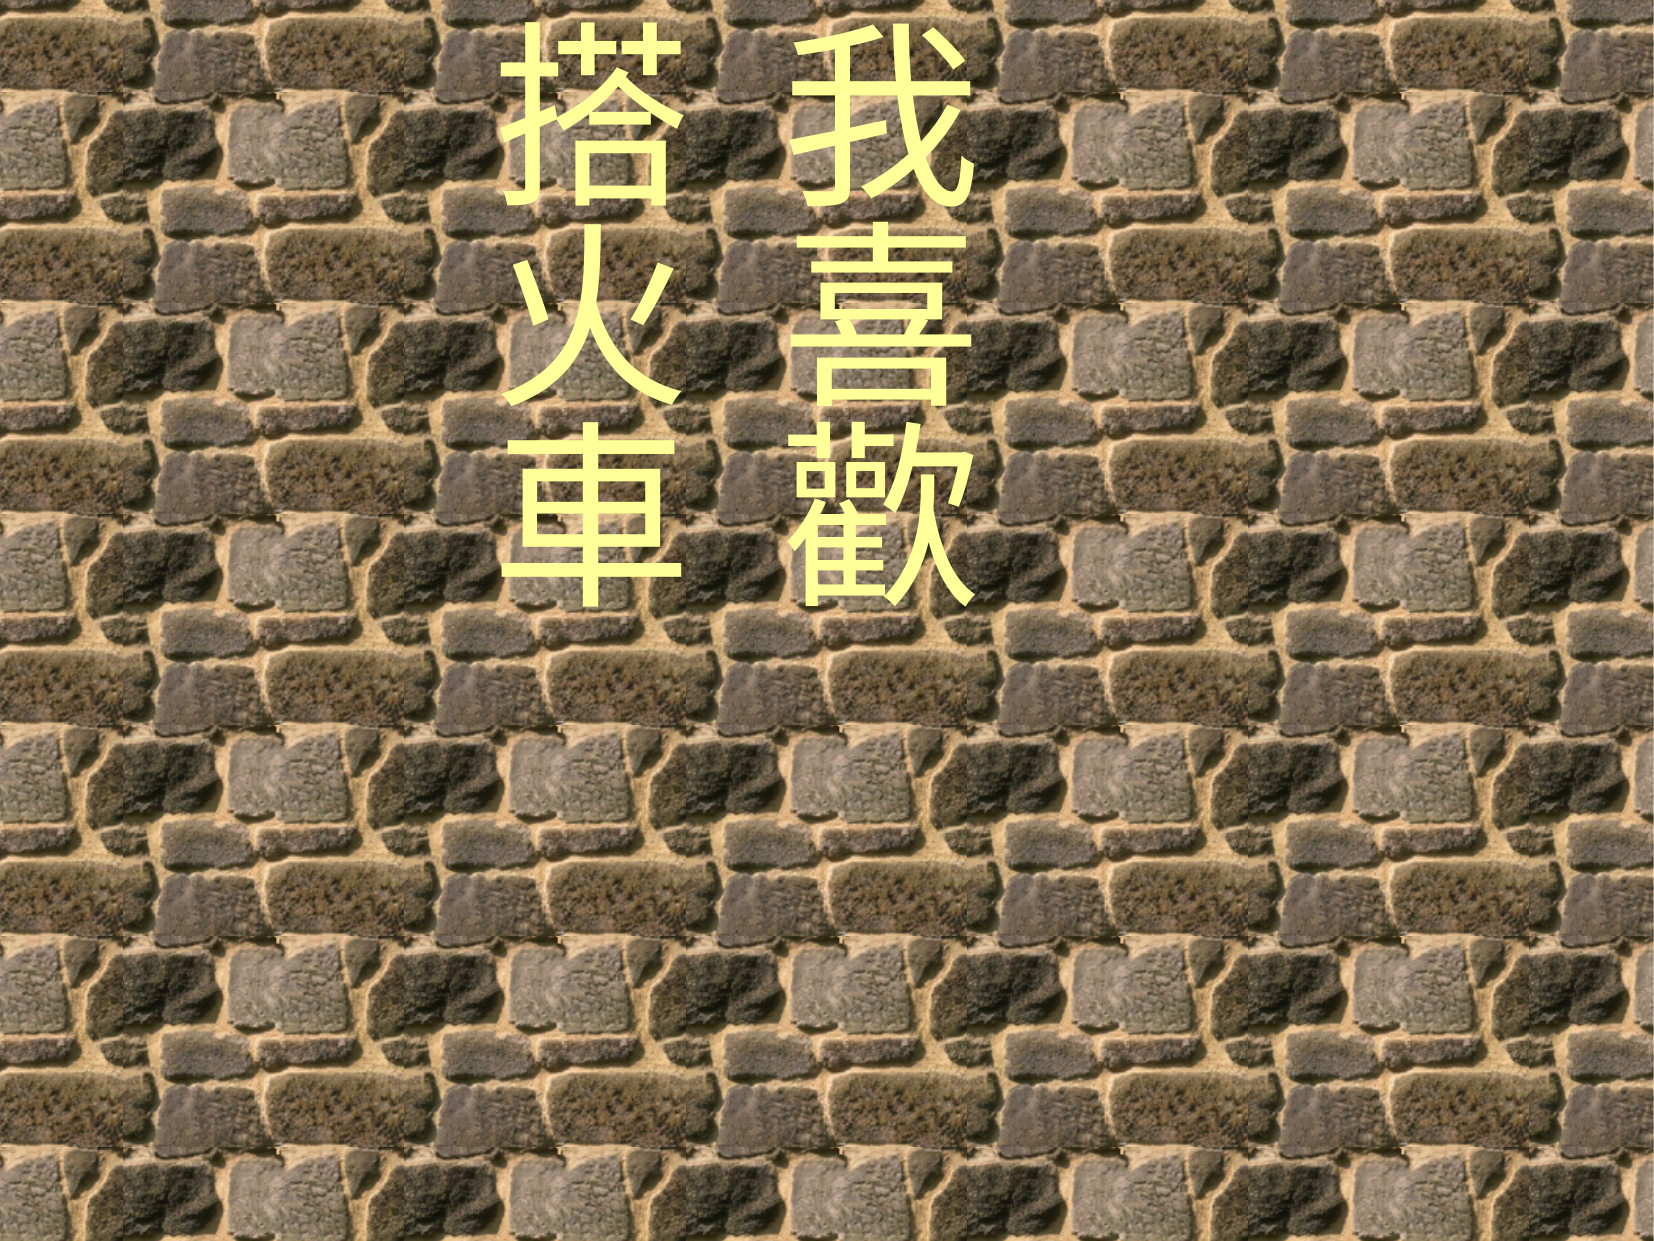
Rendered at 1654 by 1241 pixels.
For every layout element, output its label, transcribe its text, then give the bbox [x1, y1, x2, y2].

picture [0, 0, 1654, 1241]
text_box 我喜歡搭火車 [501, 0, 1034, 650]
